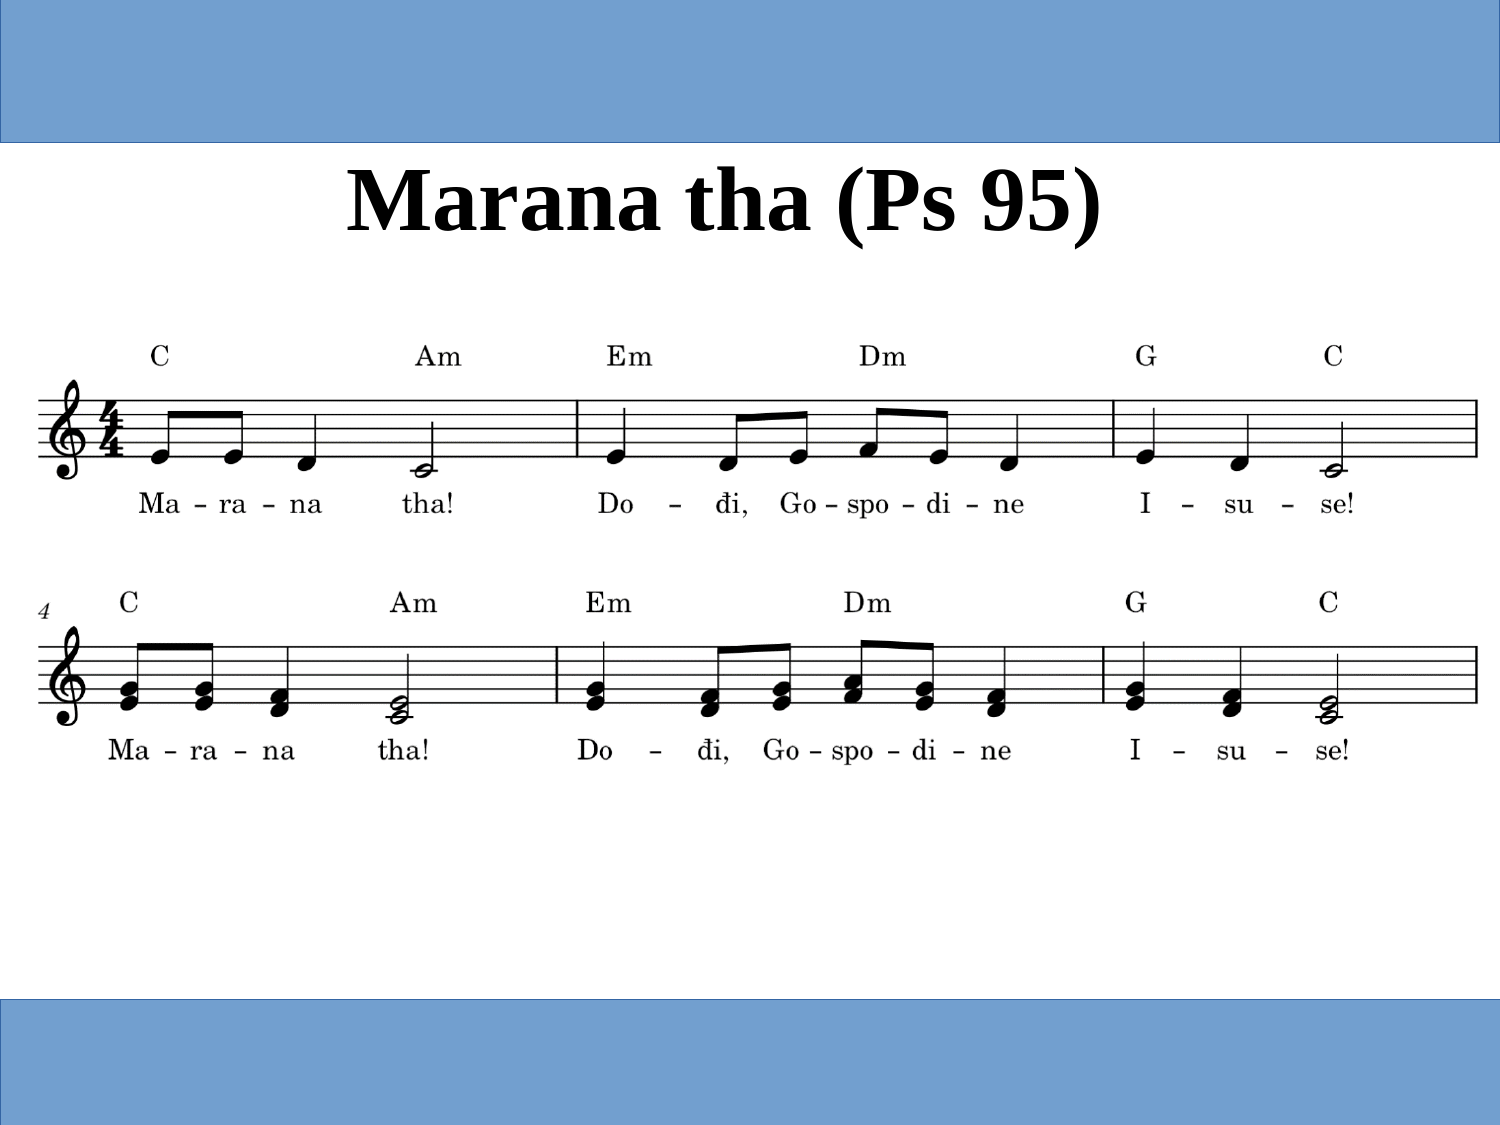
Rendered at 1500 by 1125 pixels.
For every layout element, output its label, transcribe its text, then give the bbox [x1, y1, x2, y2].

text_box Marana tha (Ps 95) [87, 99, 1363, 288]
picture [8, 330, 1484, 797]
